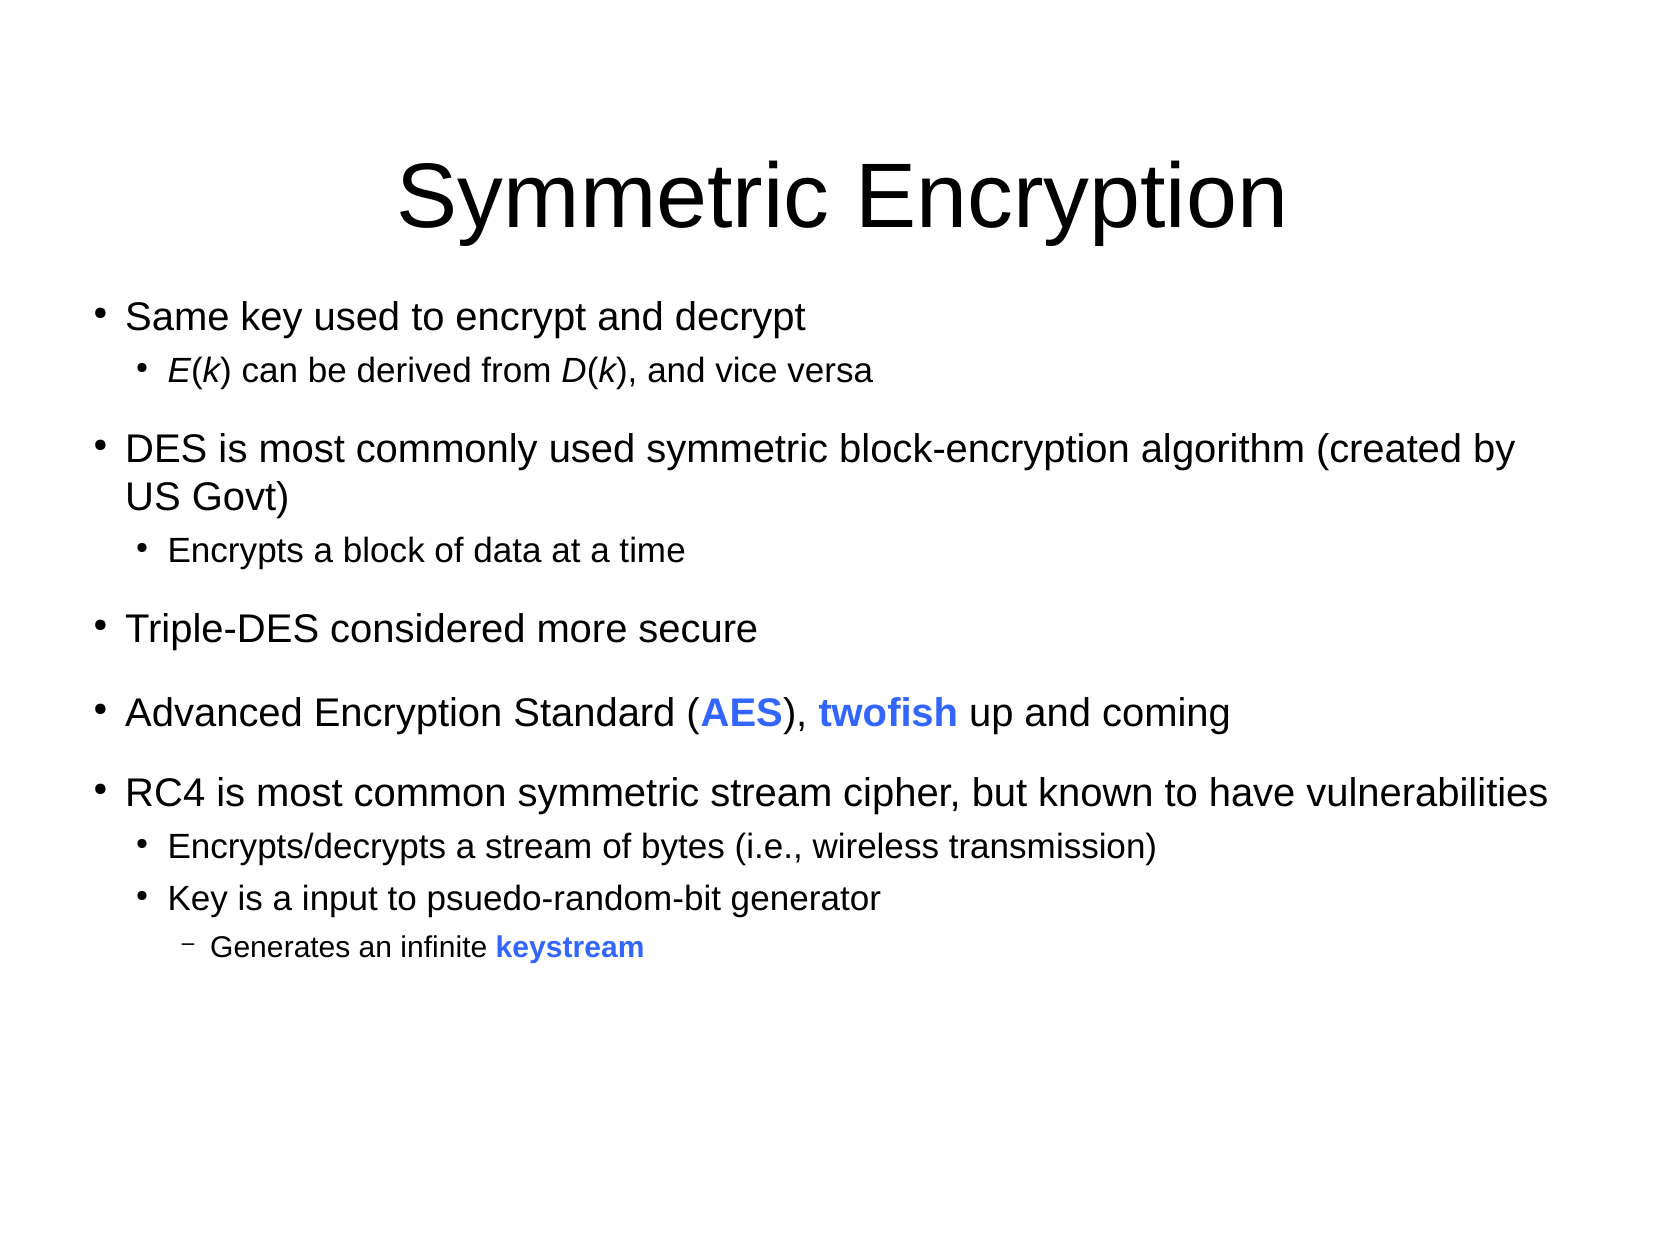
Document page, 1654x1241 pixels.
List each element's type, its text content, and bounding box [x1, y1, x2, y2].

list Same key used to encrypt and decrypt E(k) can be derived from D(k), and vice versa DES is most commonly used symmetric block-encryption algorithm (created by US Govt) Encrypts a block of data at a time Triple-DES considered more secure Advanced Encryption Standard (AES), twofish up and coming RC4 is most common symmetric stream cipher, but known to have vulnerabilities Encrypts/decrypts a stream of bytes (i.e., wireless transmission) Key is a input to psuedo-random-bit generator Generates an infinite keystream [82, 290, 1571, 1010]
title Symmetric Encryption [82, 49, 1571, 257]
